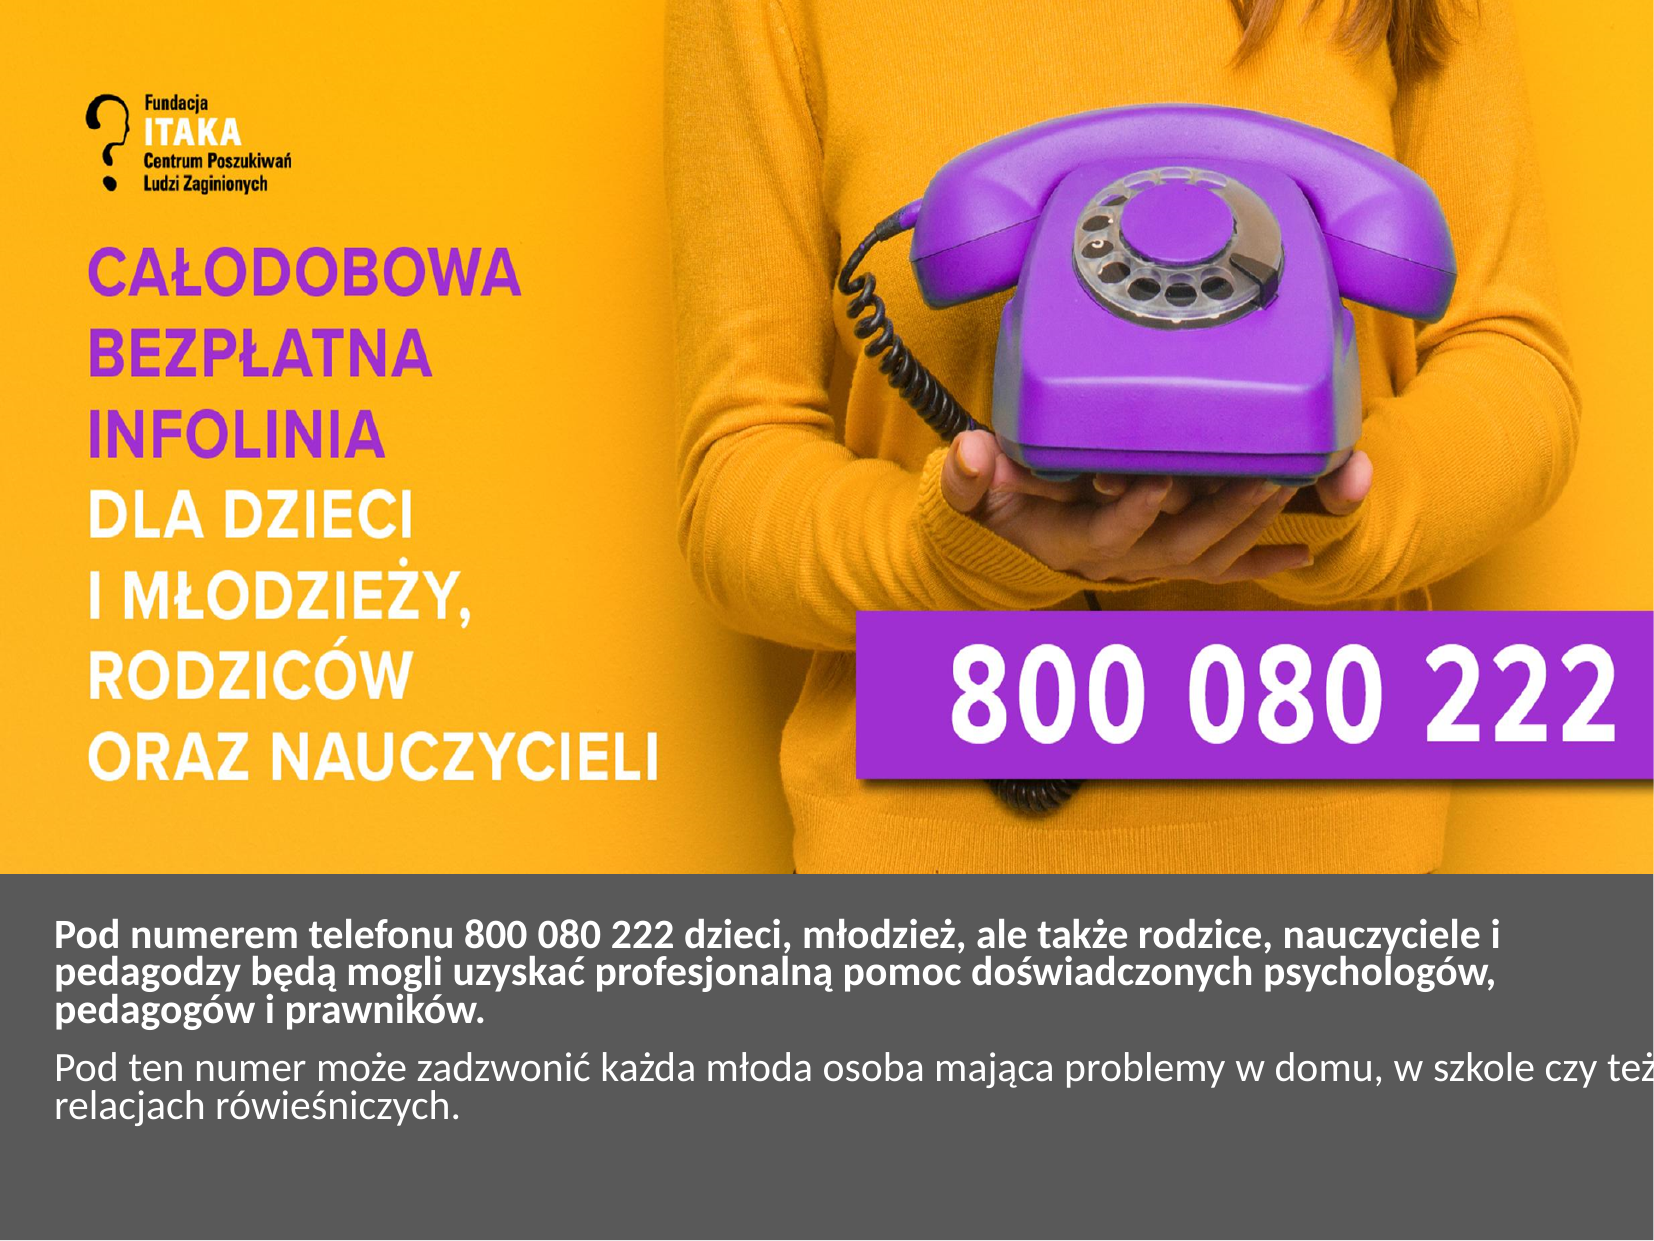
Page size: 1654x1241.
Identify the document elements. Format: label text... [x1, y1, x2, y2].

text_box Pod numerem telefonu 800 080 222 dzieci, młodzież, ale także rodzice, nauczyciele i pedagodzy będą mogli uzyskać profesjonalną pomoc doświadczonych psychologów, pedagogów i prawników. Pod ten numer może zadzwonić każda młoda osoba mająca problemy w domu, w szkole czy też w relacjach rówieśniczych. [39, 910, 1654, 1182]
text_box [0, 874, 1654, 1241]
picture [0, 0, 1654, 874]
